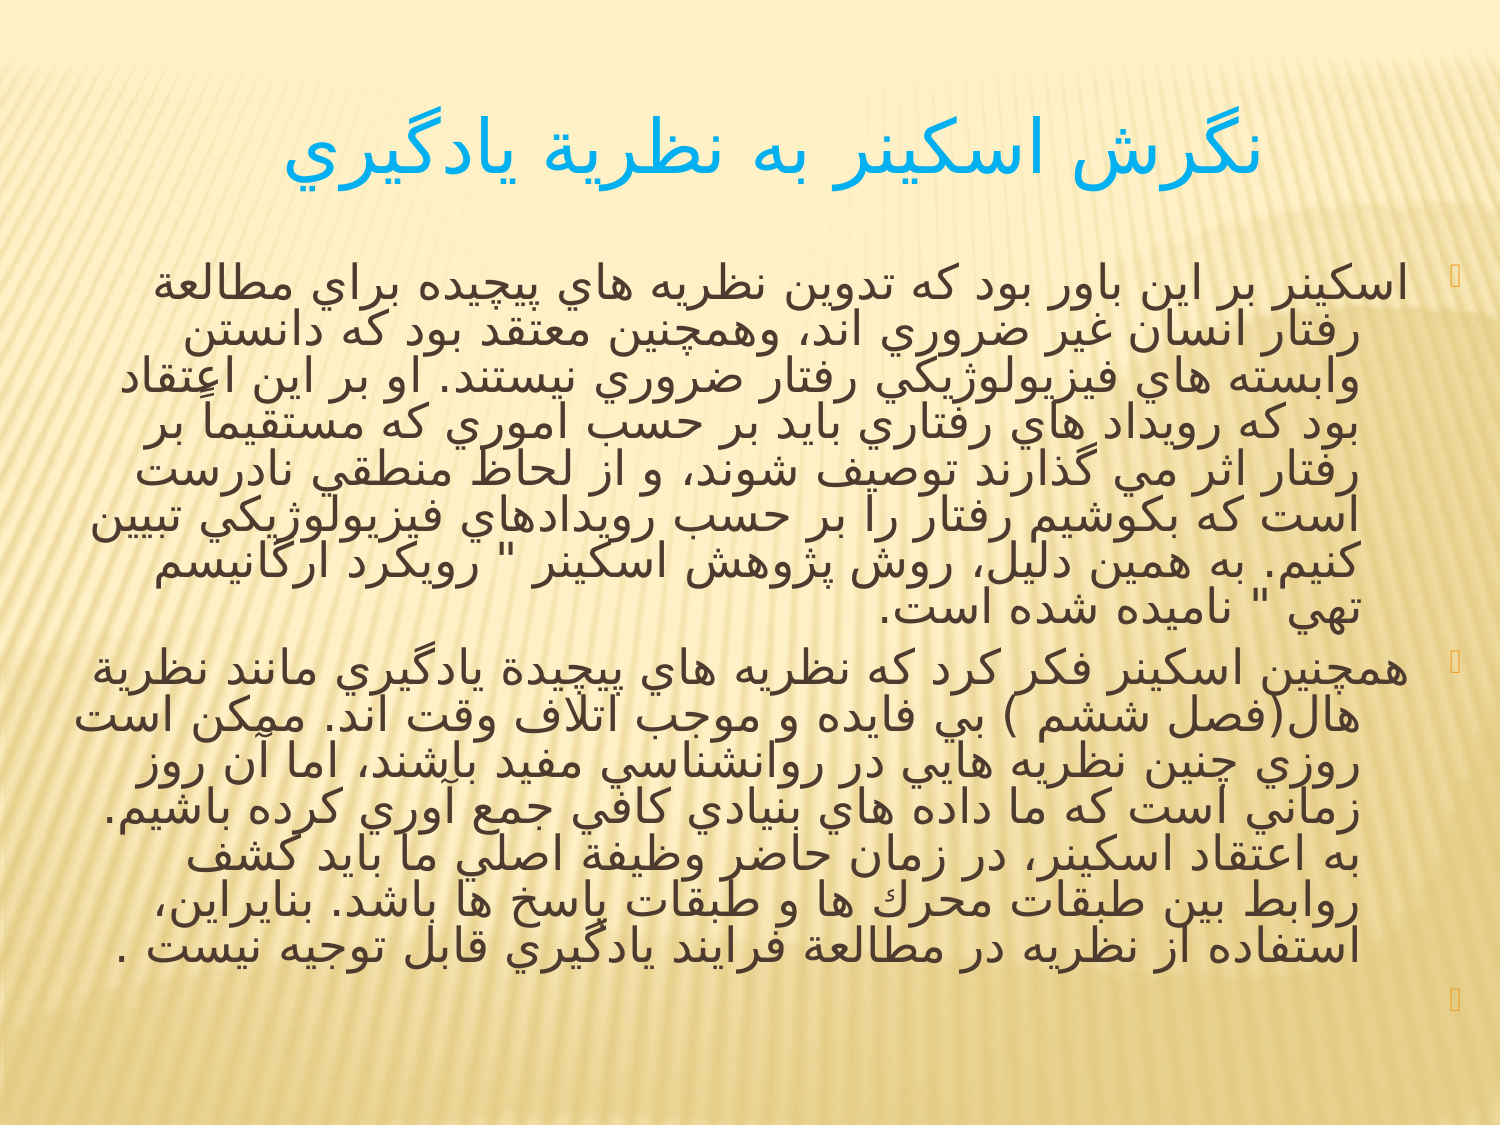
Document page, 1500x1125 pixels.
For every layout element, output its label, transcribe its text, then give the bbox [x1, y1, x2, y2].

title نگرش اسكينر به نظرية يادگيري [50, 75, 1476, 213]
list اسكينر بر اين باور بود كه تدوين نظريه هاي پيچيده براي مطالعة رفتار انسان غير ضروري اند، وهمچنين معتقد بود كه دانستن وابسته هاي فيزيولوژيكي رفتار ضروري نيستند. او بر اين اعتقاد بود كه رويداد هاي رفتاري بايد بر حسب اموري كه مستقيماً بر رفتار اثر مي گذارند توصيف شوند، و از لحاظ منطقي نادرست است كه بكوشيم رفتار را بر حسب رويدادهاي فيزيولوژيكي تبيين كنيم. به همين دليل، روش پژوهش اسكينر " رويكرد ارگانيسم تهي " ناميده شده است. همچنين اسكينر فكر كرد كه نظريه هاي پيچيدة يادگيري مانند نظرية هال(فصل ششم ) بي فايده و موجب اتلاف وقت اند. ممكن است روزي چنين نظريه هايي در روانشناسي مفيد باشند، اما آن روز زماني است كه ما داده هاي بنيادي كافي جمع آوري كرده باشيم. به اعتقاد اسكينر، در زمان حاضر وظيفة اصلي ما بايد كشف روابط بين طبقات محرك ها و طبقات پاسخ ها باشد. بنايراين، استفاده از نظريه در مطالعة فرايند يادگيري قابل توجيه نيست . [50, 254, 1476, 998]
